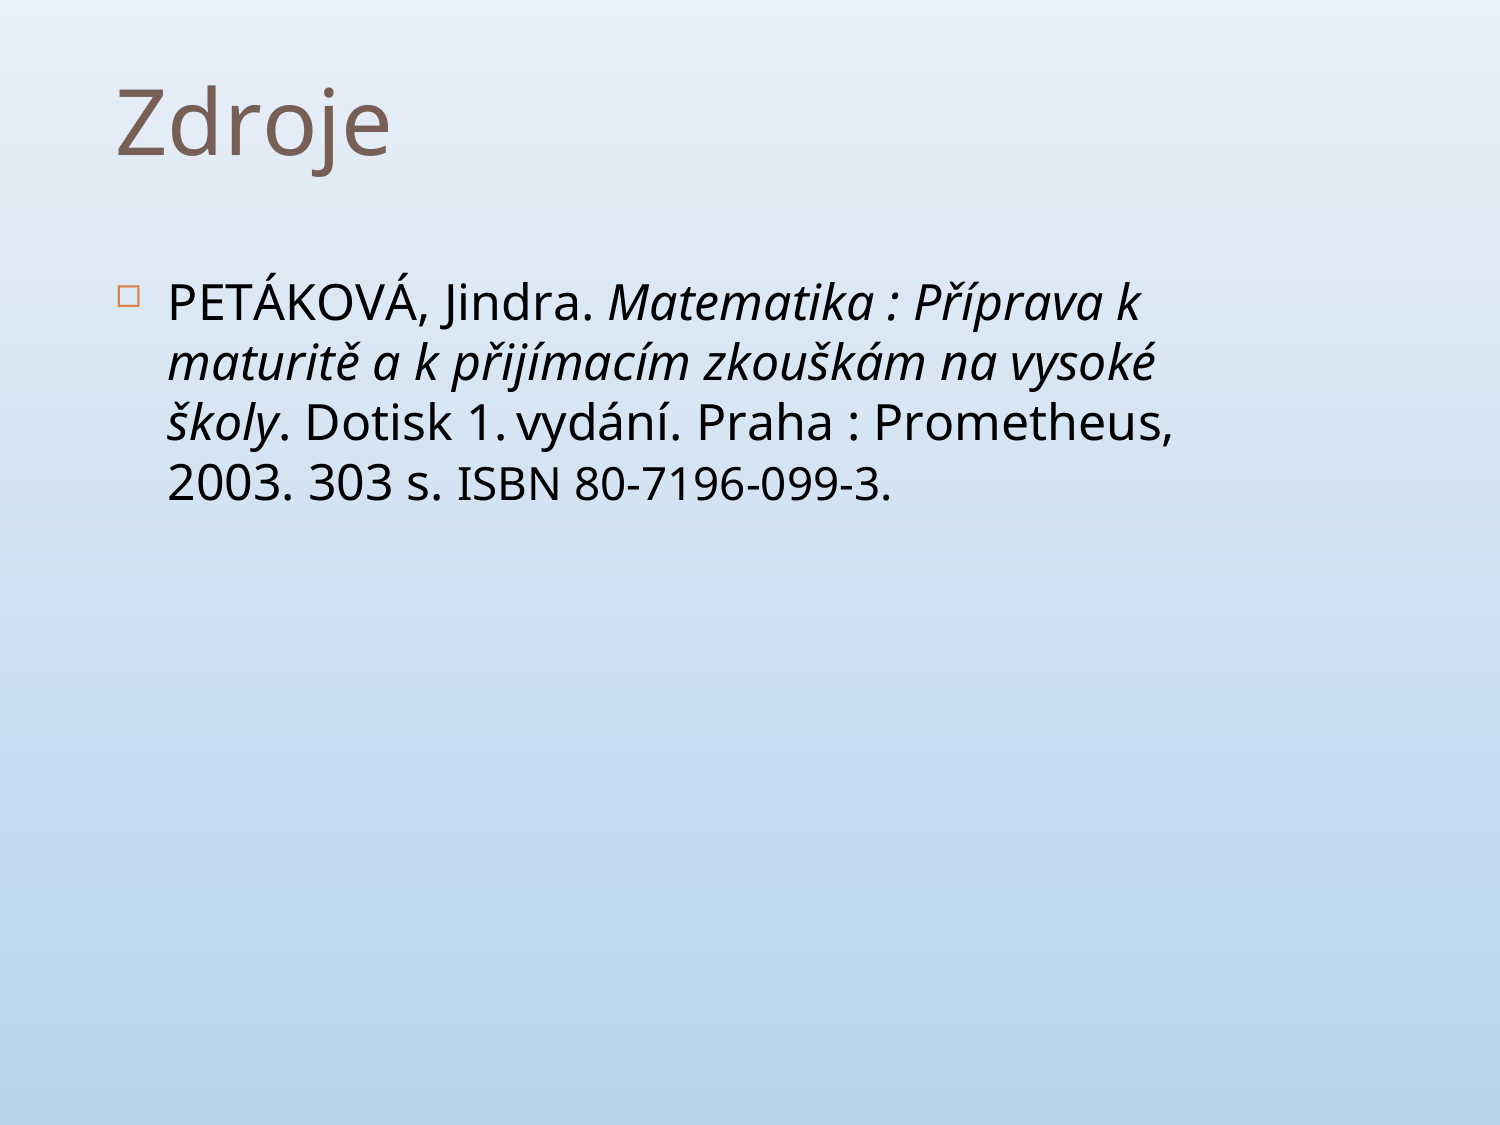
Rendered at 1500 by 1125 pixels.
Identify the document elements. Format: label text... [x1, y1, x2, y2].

list PETÁKOVÁ, Jindra. Matematika : Příprava k maturitě a k přijímacím zkouškám na vysoké školy. Dotisk 1. vydání. Praha : Prometheus, 2003. 303 s. ISBN 80-7196-099-3. [100, 262, 1282, 1001]
title Zdroje [100, 37, 1438, 201]
